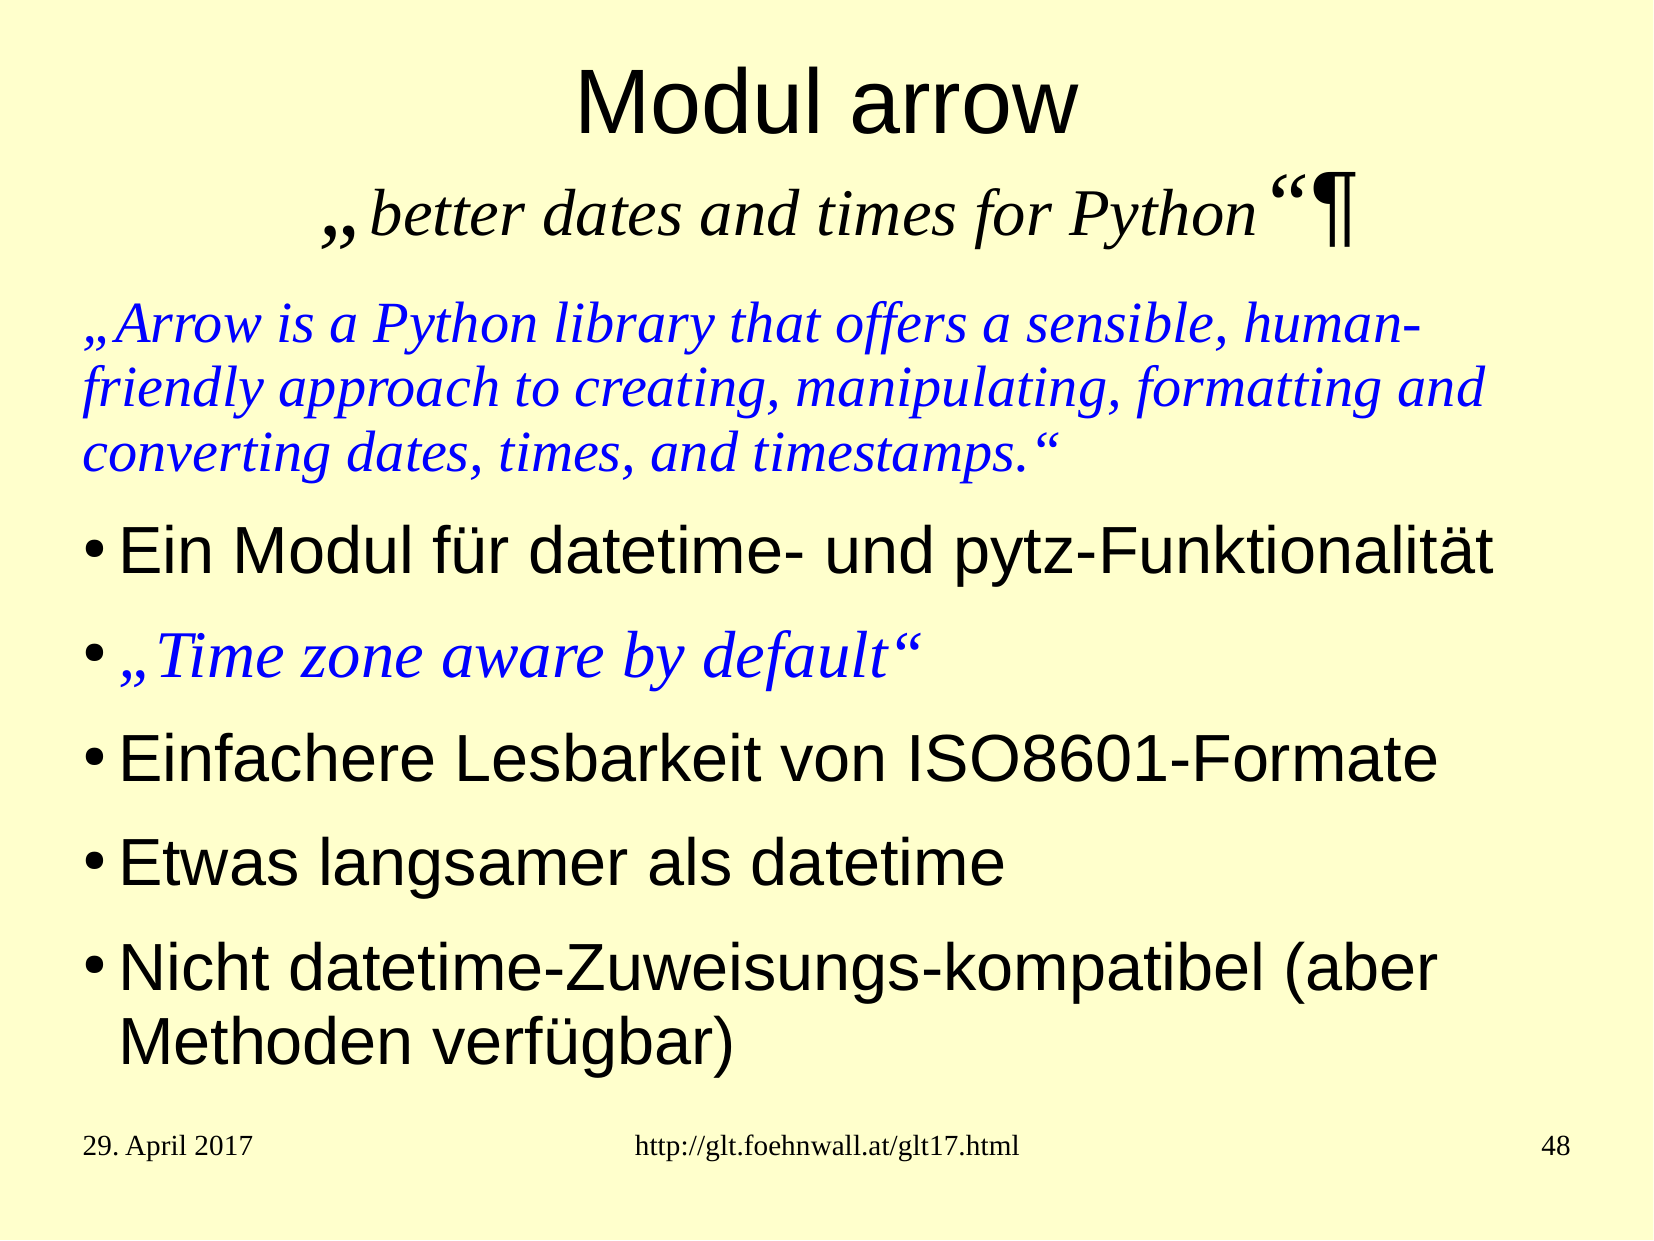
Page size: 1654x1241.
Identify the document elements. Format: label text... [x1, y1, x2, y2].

list „Arrow is a Python library that offers a sensible, human-friendly approach to creating, manipulating, formatting and converting dates, times, and timestamps.“ Ein Modul für datetime- und pytz-Funktionalität „Time zone aware by default“ Einfachere Lesbarkeit von ISO8601-Formate Etwas langsamer als datetime Nicht datetime-Zuweisungs-kompatibel (aber Methoden verfügbar) [82, 290, 1571, 1111]
title Modul arrow „better dates and times for Python“¶ [82, 49, 1571, 257]
